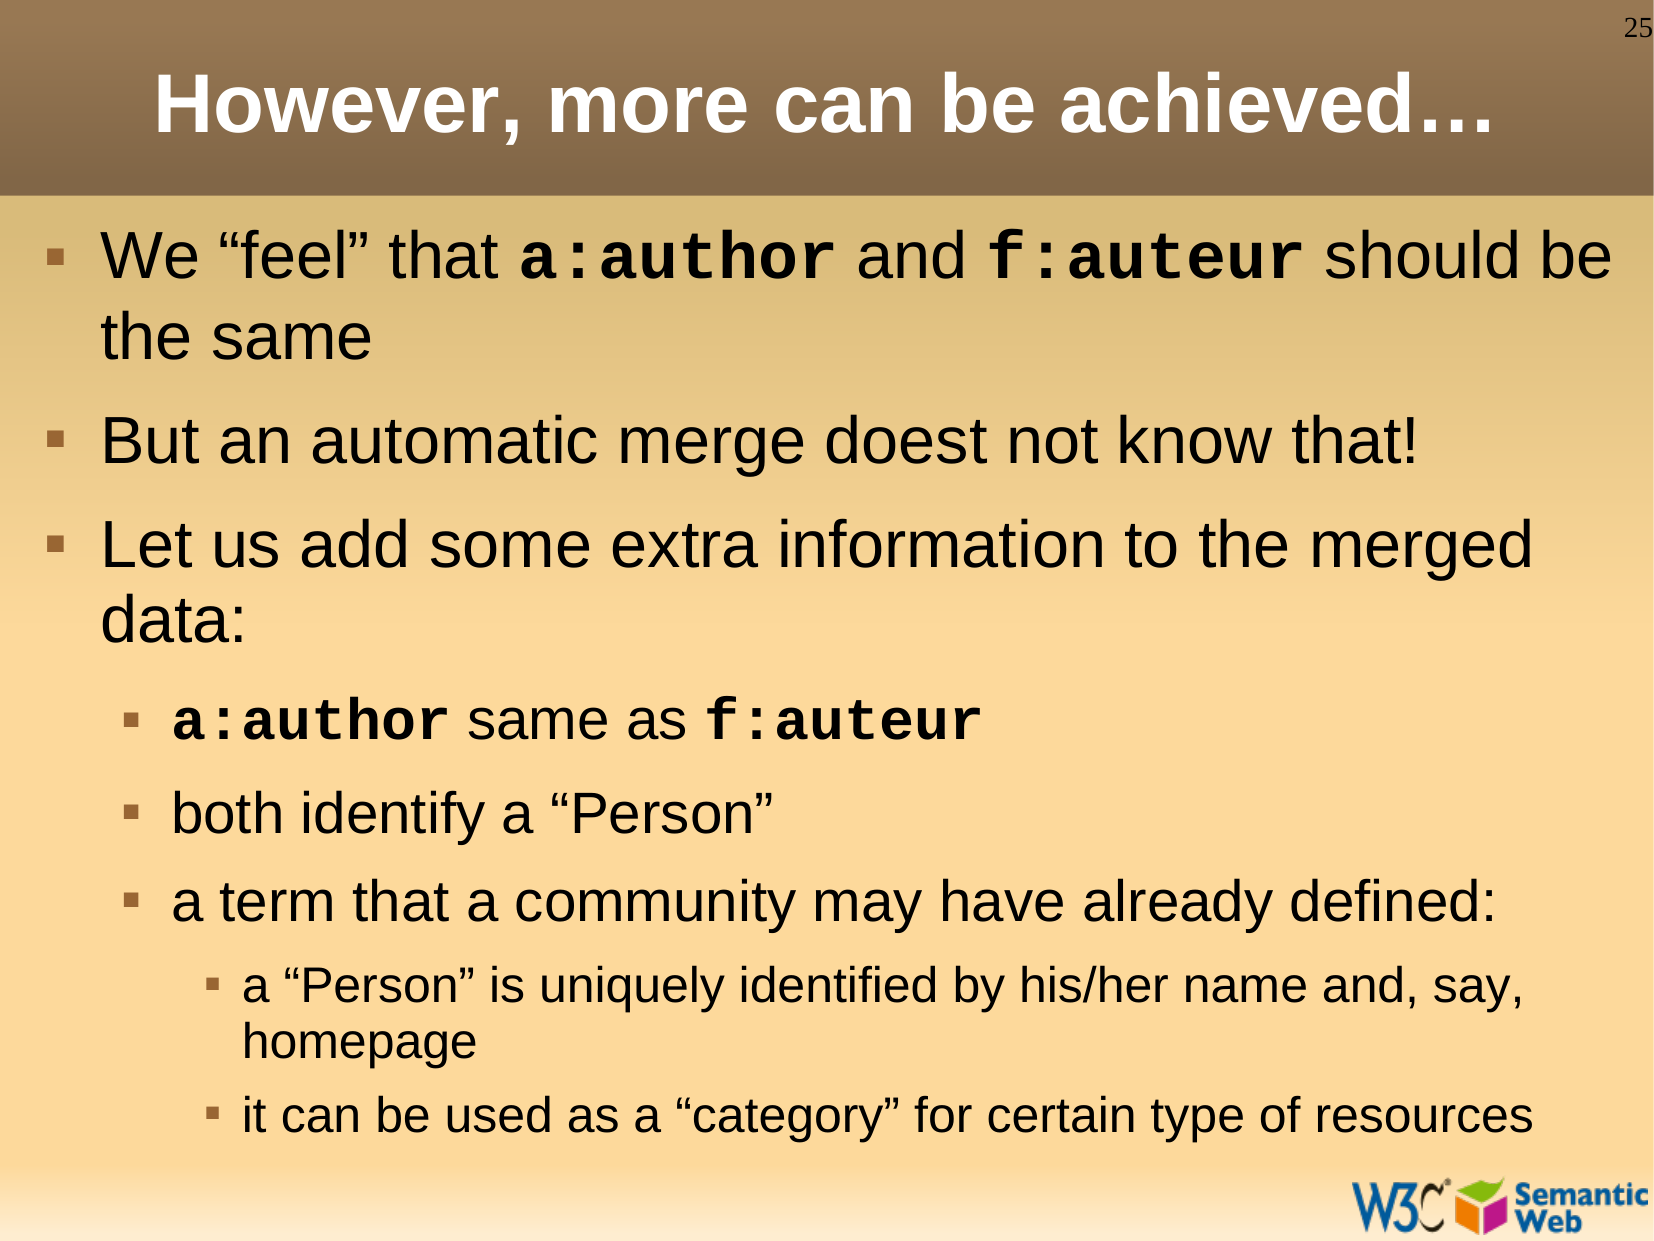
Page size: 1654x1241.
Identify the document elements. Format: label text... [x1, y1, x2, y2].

picture [0, 208, 1654, 1241]
list We “feel” that a:author and f:auteur should be the same But an automatic merge doest not know that! Let us add some extra information to the merged data: a:author same as f:auteur both identify a “Person” a term that a community may have already defined: a “Person” is uniquely identified by his/her name and, say, homepage it can be used as a “category” for certain type of resources [29, 218, 1624, 1190]
title However, more can be achieved… [0, 0, 1654, 208]
